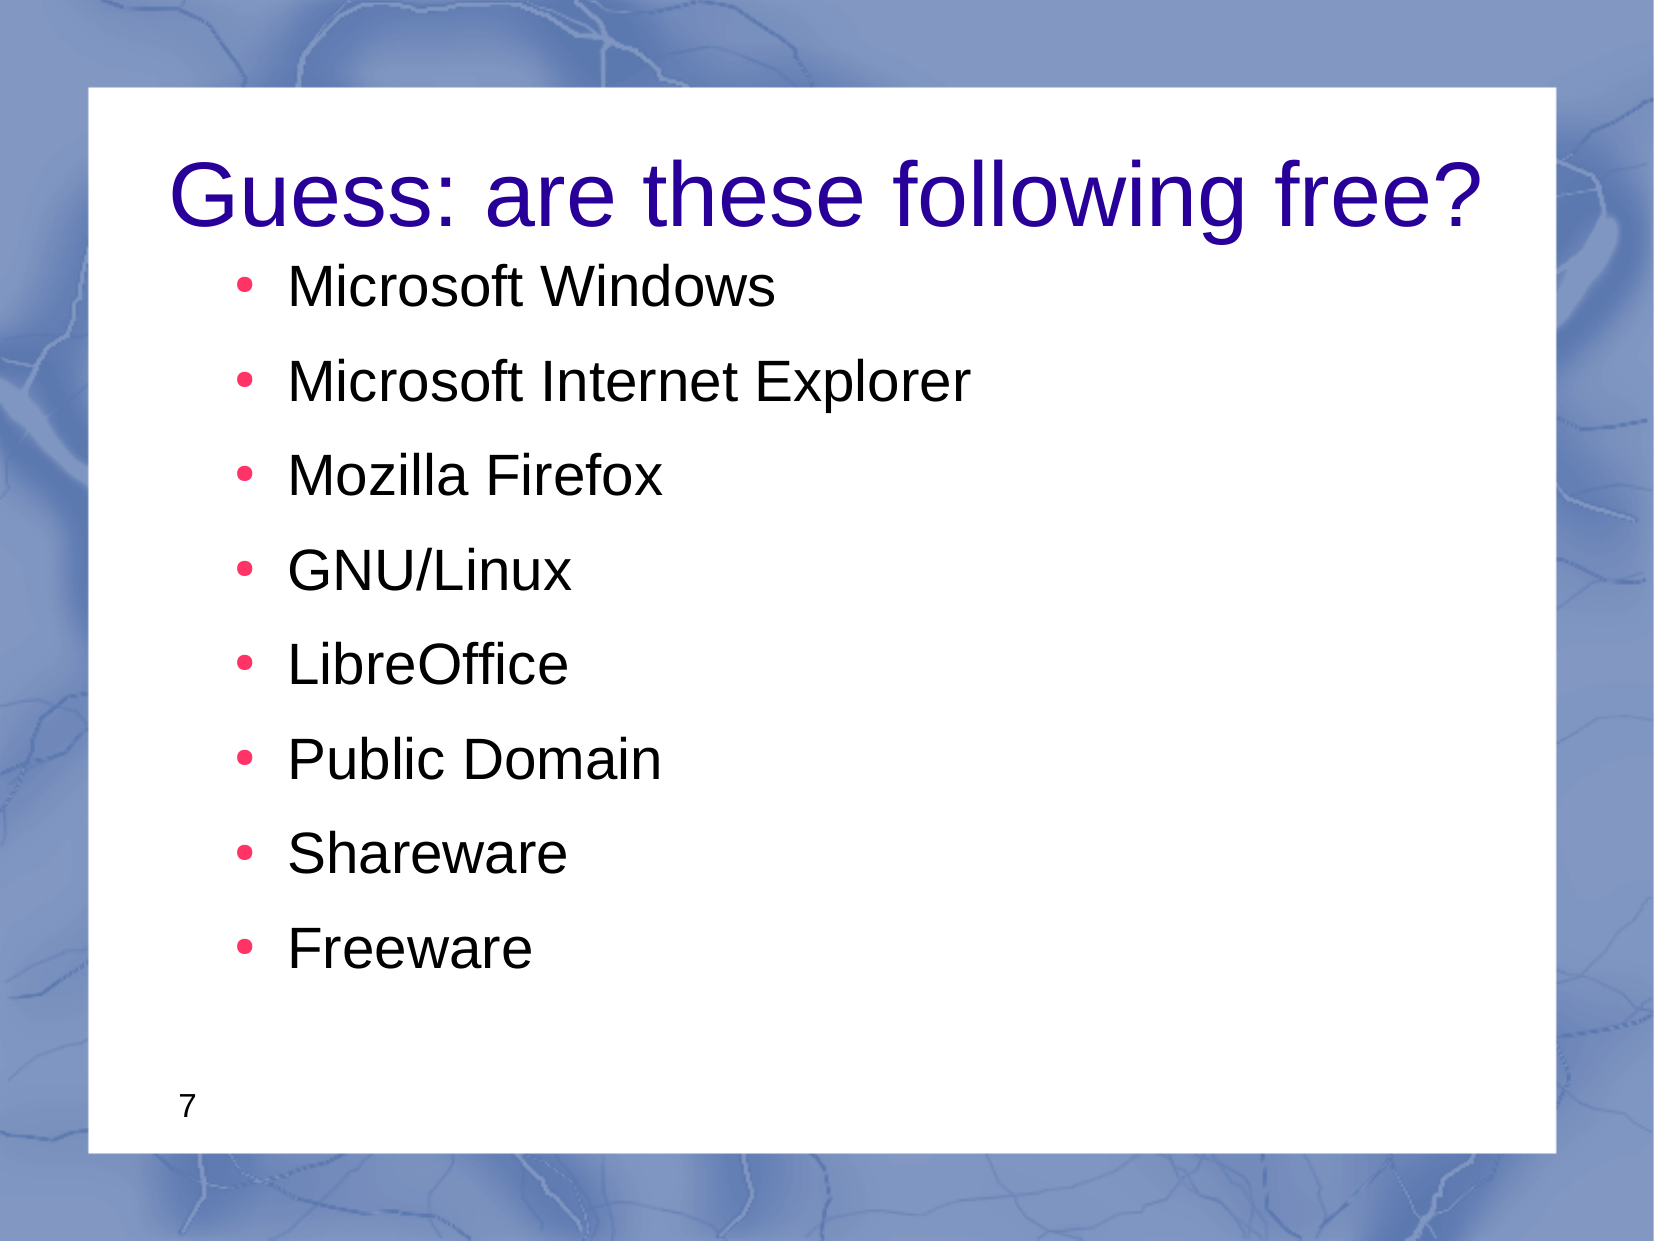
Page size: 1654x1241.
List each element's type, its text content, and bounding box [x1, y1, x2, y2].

title Guess: are these following free? [118, 90, 1536, 298]
picture [0, 0, 1654, 1241]
list Microsoft Windows Microsoft Internet Explorer Mozilla Firefox GNU/Linux LibreOffice Public Domain Shareware Freeware [216, 253, 1576, 1041]
